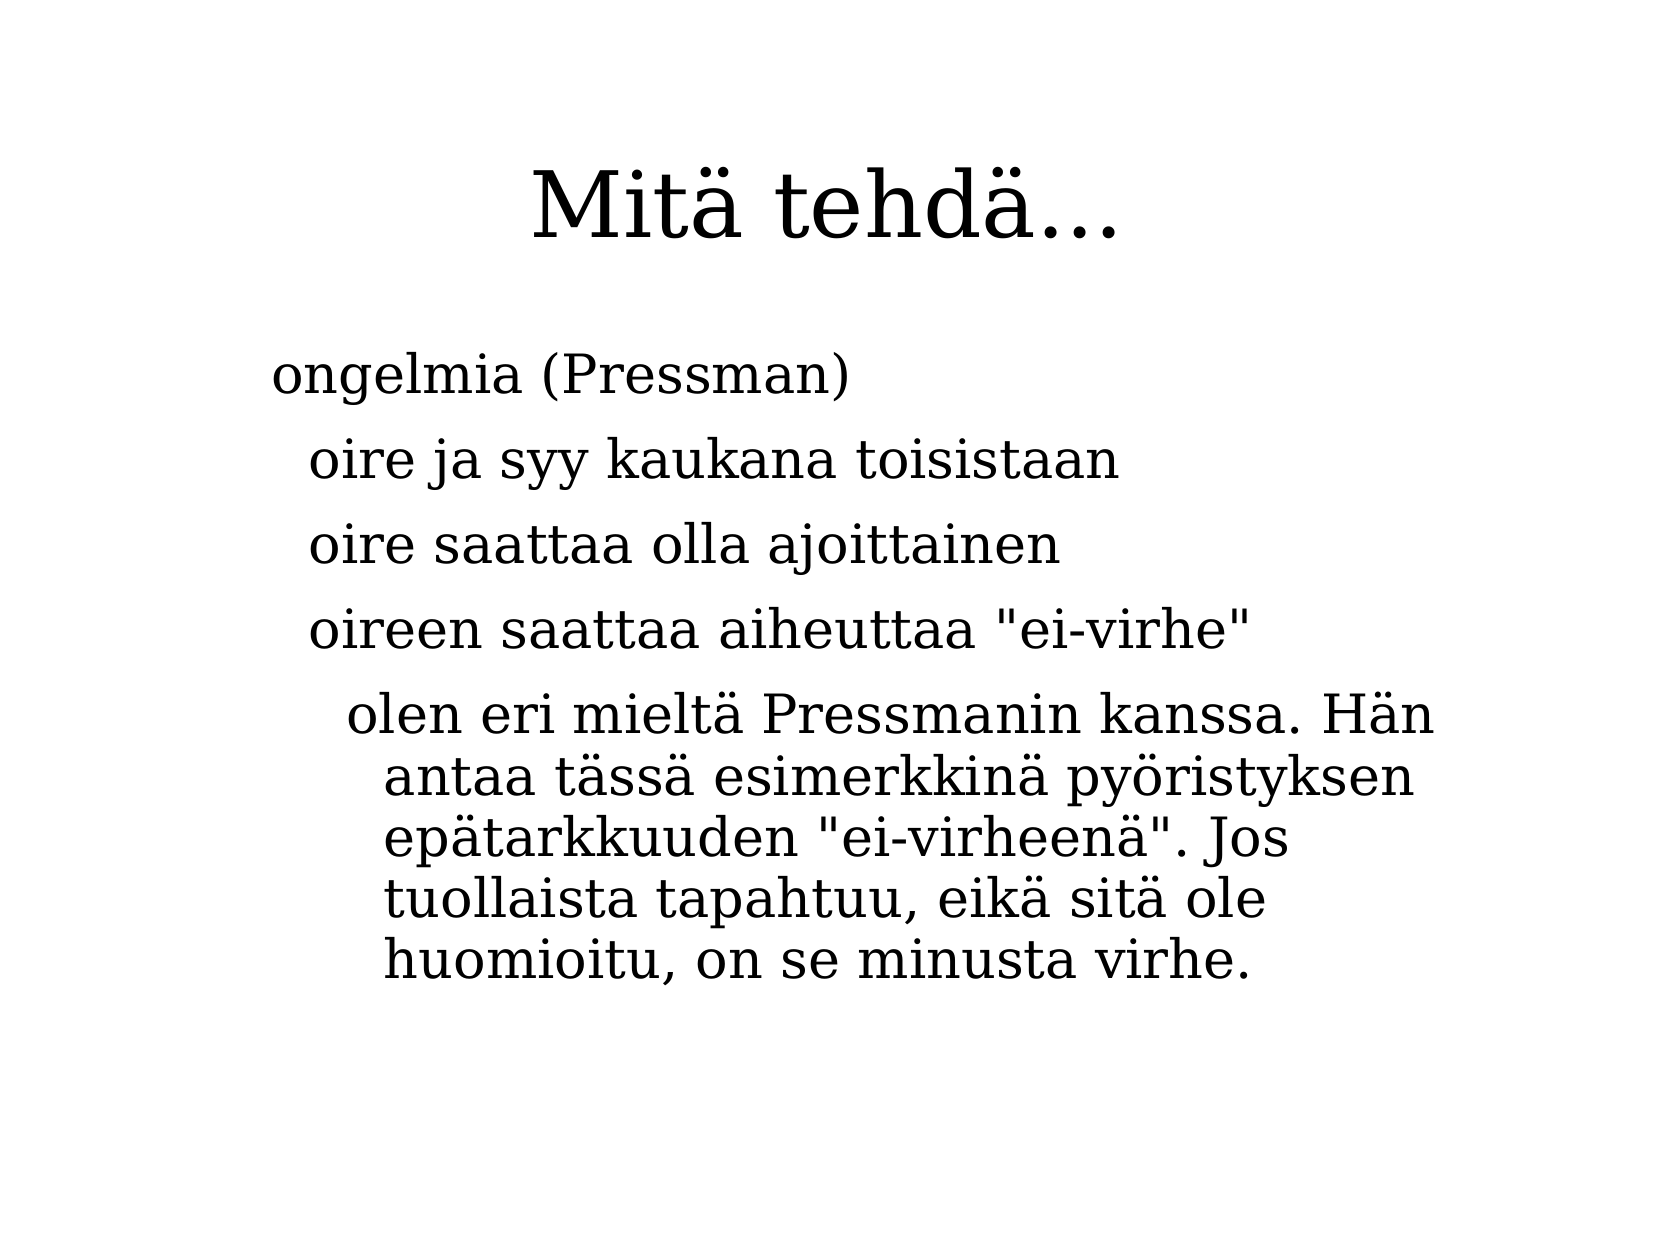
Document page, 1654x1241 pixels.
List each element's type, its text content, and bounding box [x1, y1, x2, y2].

list ongelmia (Pressman) oire ja syy kaukana toisistaan oire saattaa olla ajoittainen oireen saattaa aiheuttaa "ei-virhe" olen eri mieltä Pressmanin kanssa. Hän antaa tässä esimerkkinä pyöristyksen epätarkkuuden "ei-virheenä". Jos tuollaista tapahtuu, eikä sitä ole huomioitu, on se minusta virhe. [121, 344, 1534, 1112]
title Mitä tehdä... [121, 106, 1534, 306]
